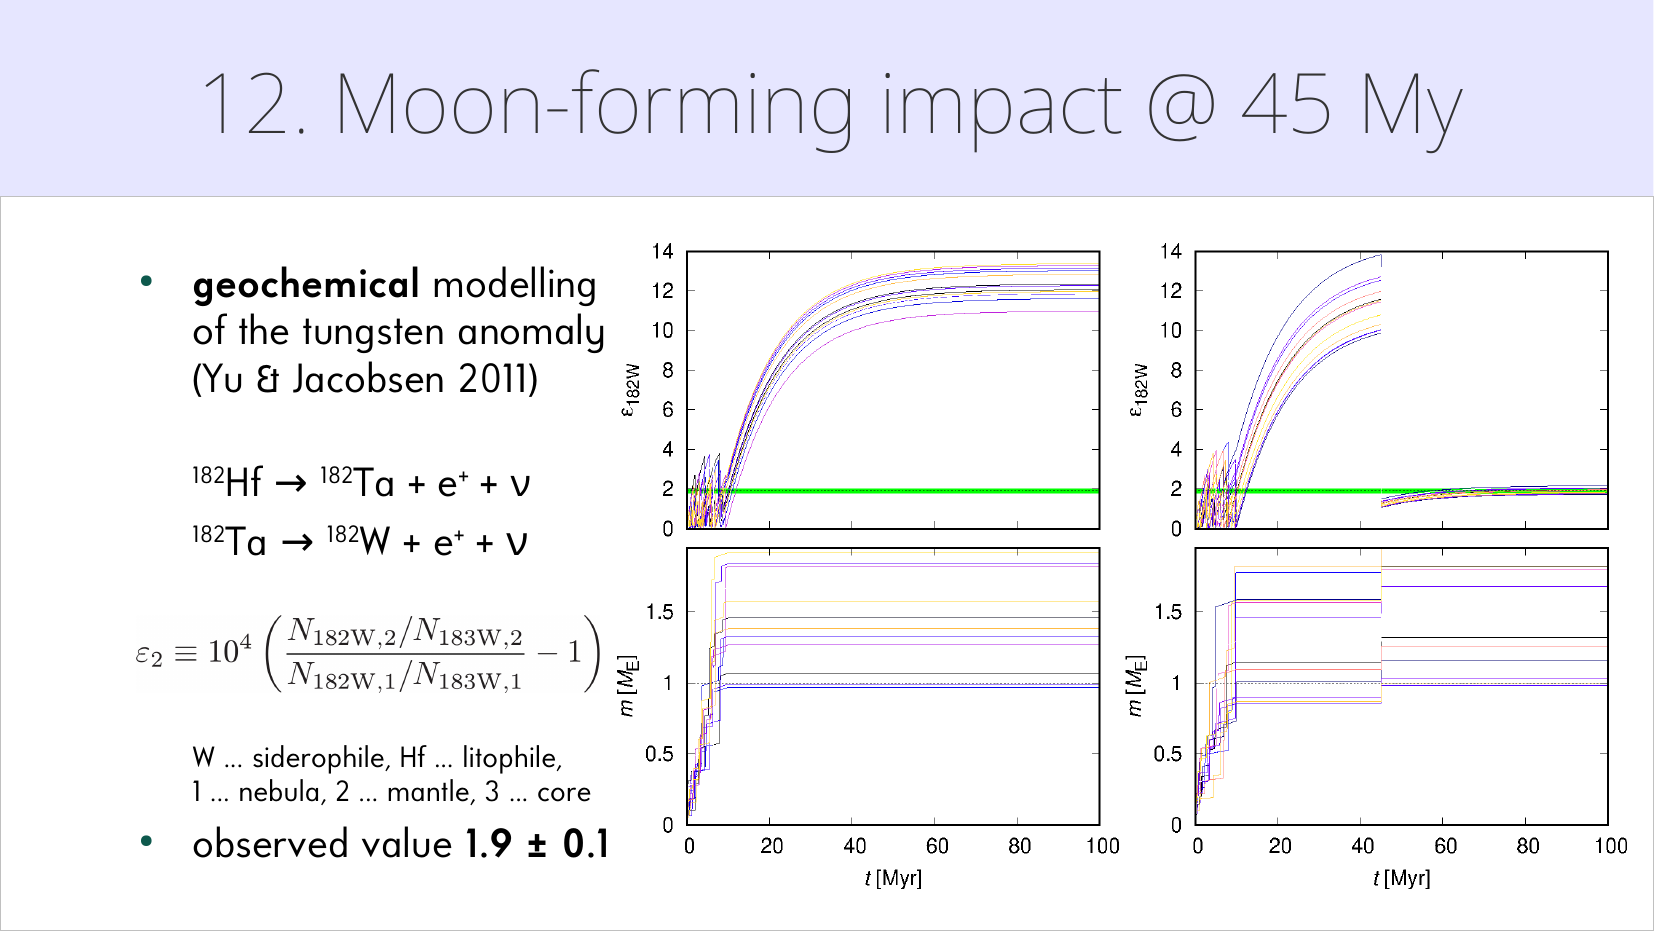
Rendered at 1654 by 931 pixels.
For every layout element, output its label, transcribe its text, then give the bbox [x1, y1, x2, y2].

picture [136, 615, 600, 693]
picture [617, 243, 1627, 889]
list geochemical modelling of the tungsten anomaly (Yu & Jacobsen 2011) 182Hf → 182Ta + e+ + ν 182Ta → 182W + e+ + ν W ... siderophile, Hf ... litophile, 1 ... nebula, 2 ... mantle, 3 ... core observed value 1.9 ± 0.1 [121, 258, 617, 867]
title 12. Moon-forming impact @ 45 My [124, 23, 1537, 179]
